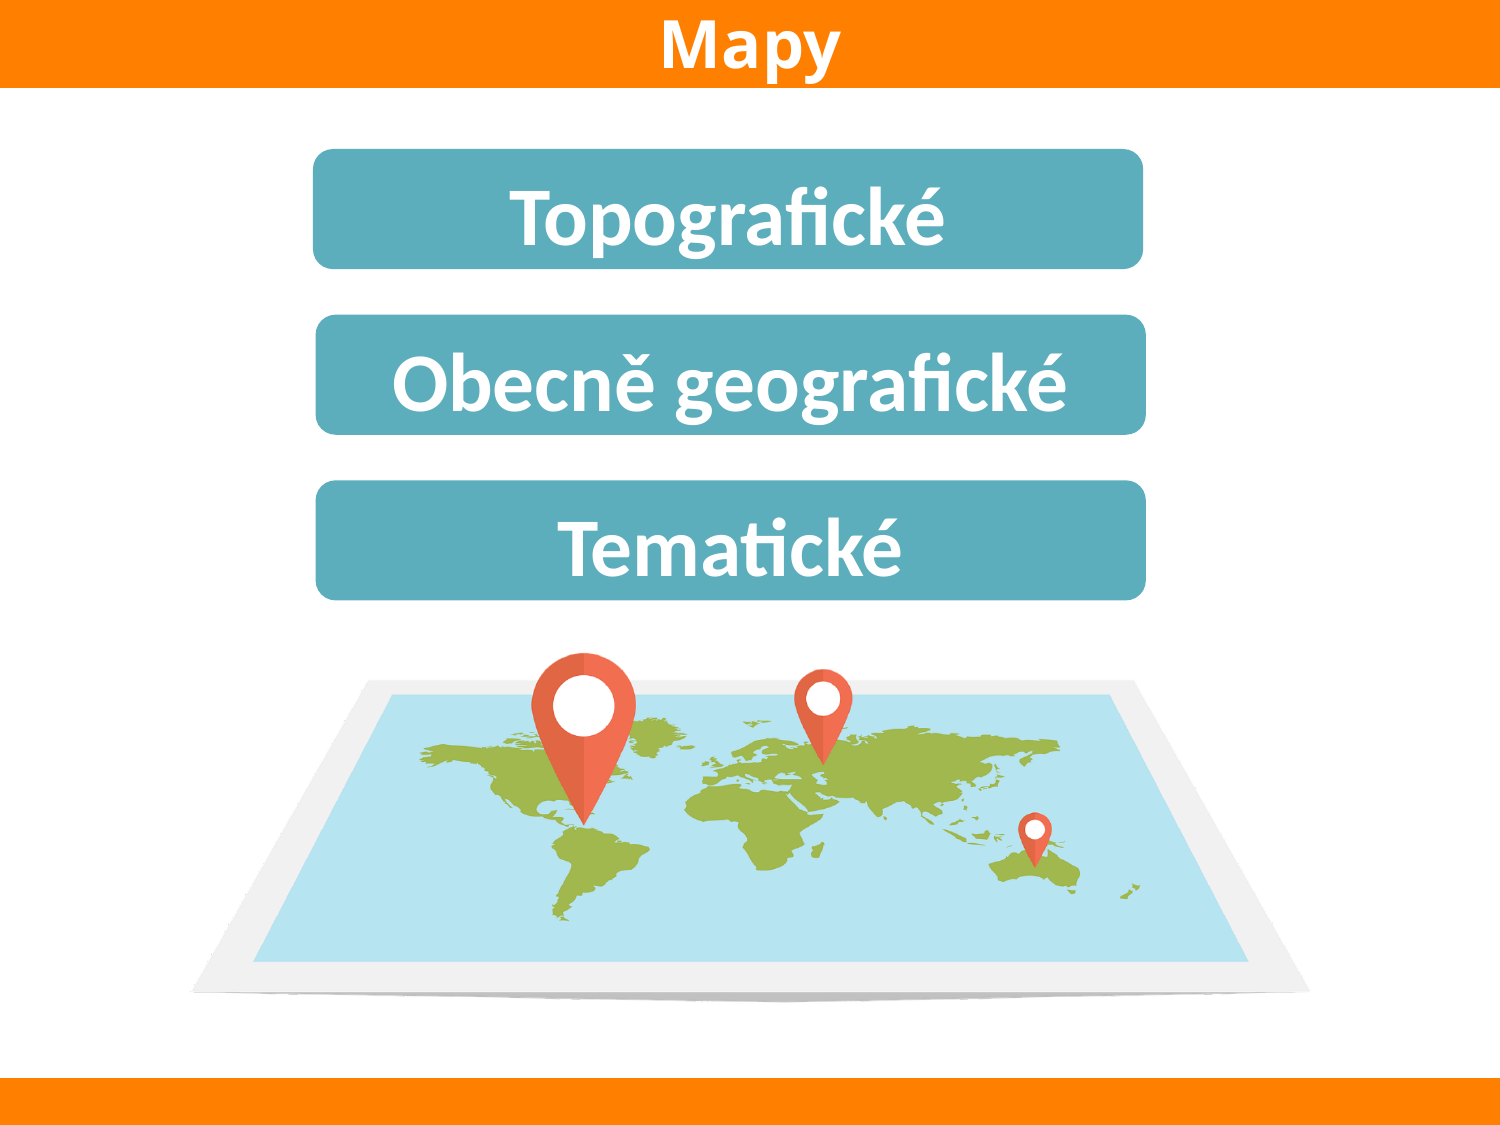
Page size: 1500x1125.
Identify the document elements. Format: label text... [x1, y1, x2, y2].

text_box Mapy [0, 0, 1500, 88]
text_box Topografické [312, 148, 1144, 270]
text_box [0, 1078, 1500, 1125]
text_box Tematické [315, 480, 1146, 601]
text_box Obecně geografické [315, 314, 1146, 435]
picture [186, 414, 1315, 1078]
